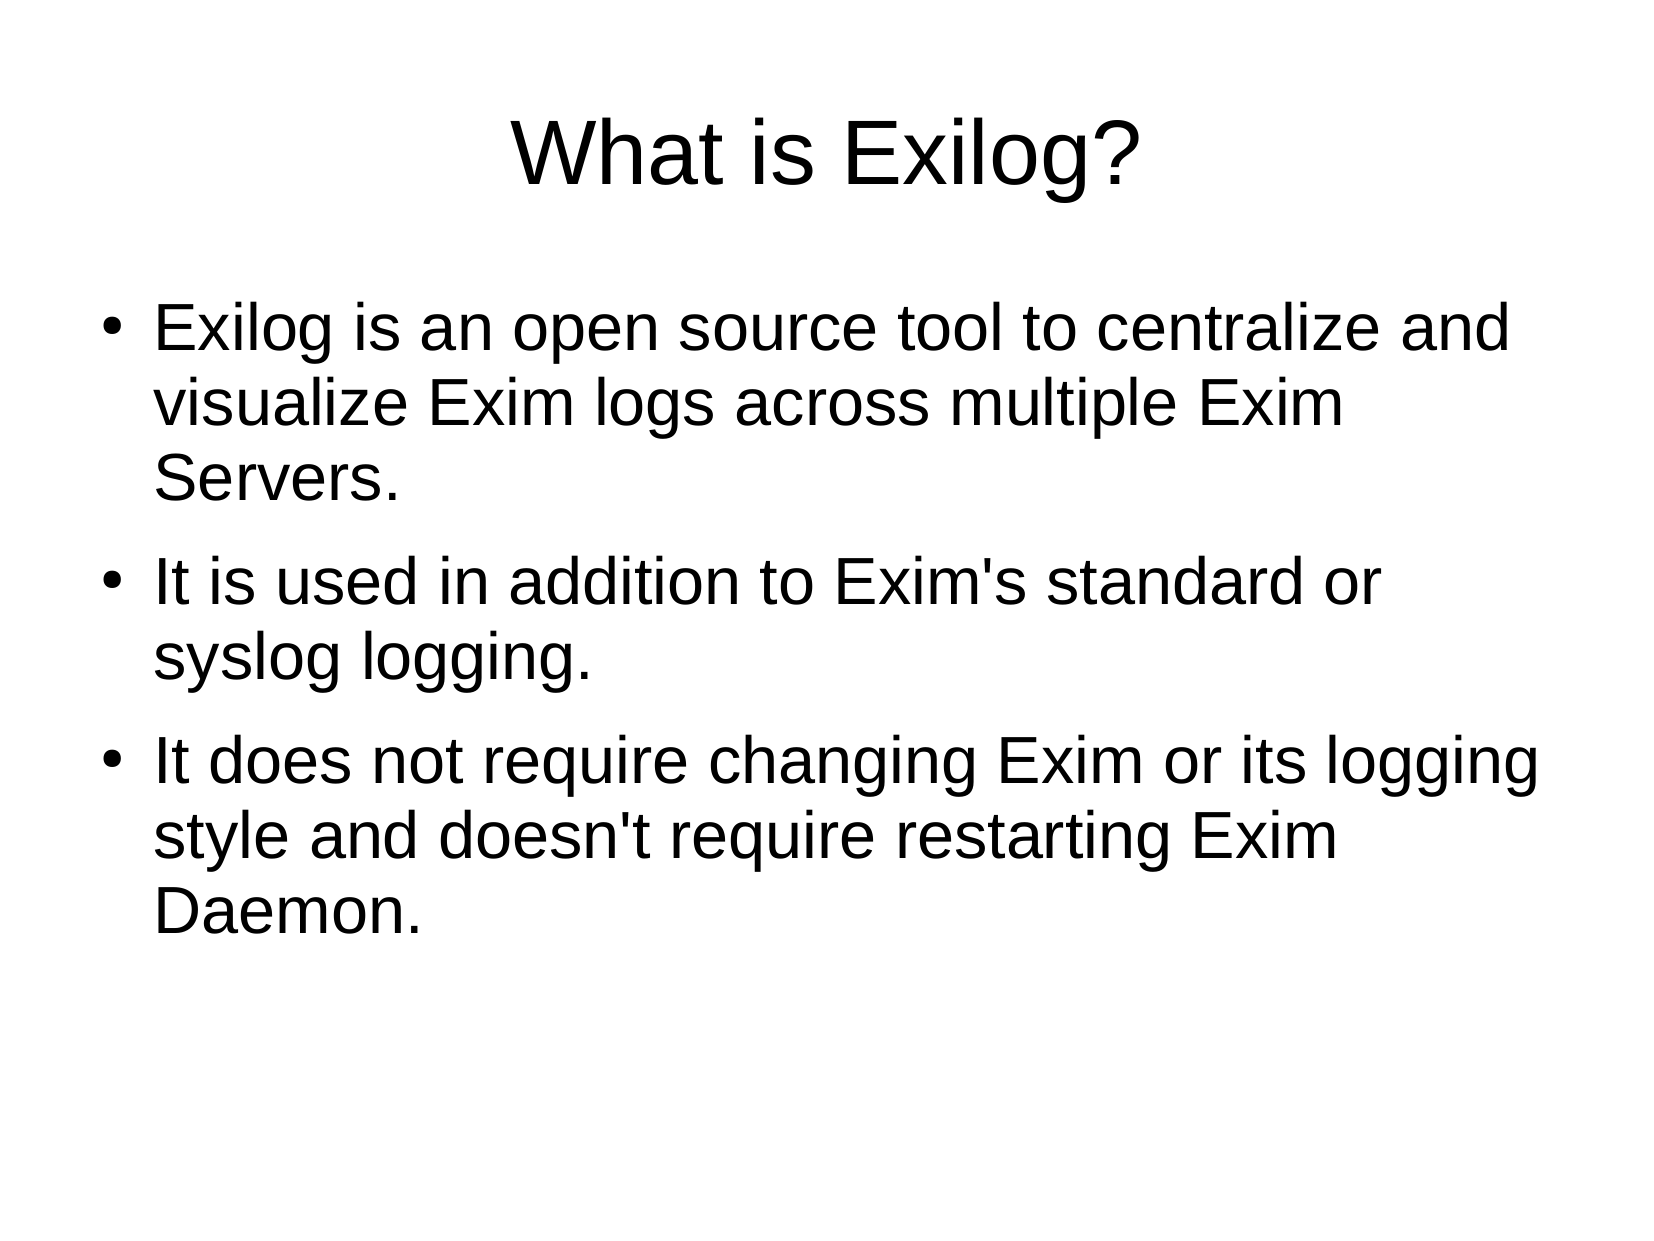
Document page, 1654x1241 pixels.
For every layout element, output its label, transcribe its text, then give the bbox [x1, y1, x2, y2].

title What is Exilog? [82, 49, 1571, 257]
list Exilog is an open source tool to centralize and visualize Exim logs across multiple Exim Servers. It is used in addition to Exim's standard or syslog logging. It does not require changing Exim or its logging style and doesn't require restarting Exim Daemon. [82, 290, 1571, 1094]
